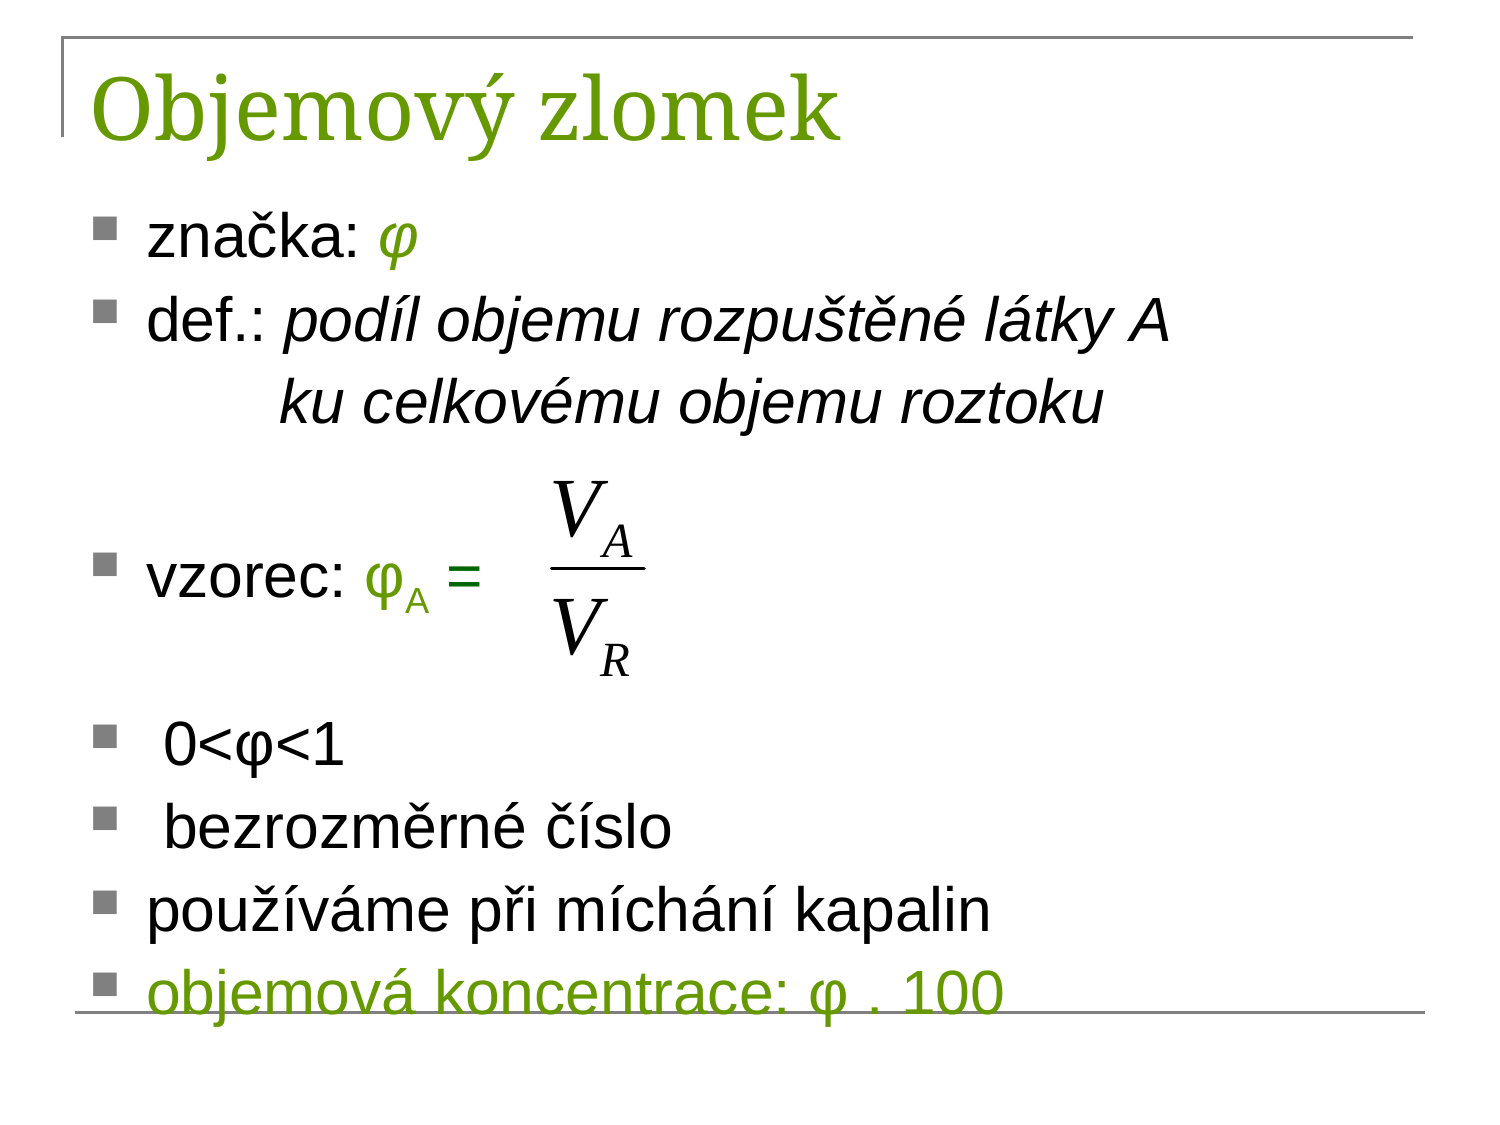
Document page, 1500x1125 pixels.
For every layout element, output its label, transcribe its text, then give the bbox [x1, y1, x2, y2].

text_box [537, 456, 664, 695]
list značka: φ def.: podíl objemu rozpuštěné látky A ku celkovému objemu roztoku vzorec: φA = 0<φ<1 bezrozměrné číslo používáme při míchání kapalin objemová koncentrace: φ . 100 [75, 196, 1426, 1095]
title Objemový zlomek [75, 45, 1426, 196]
